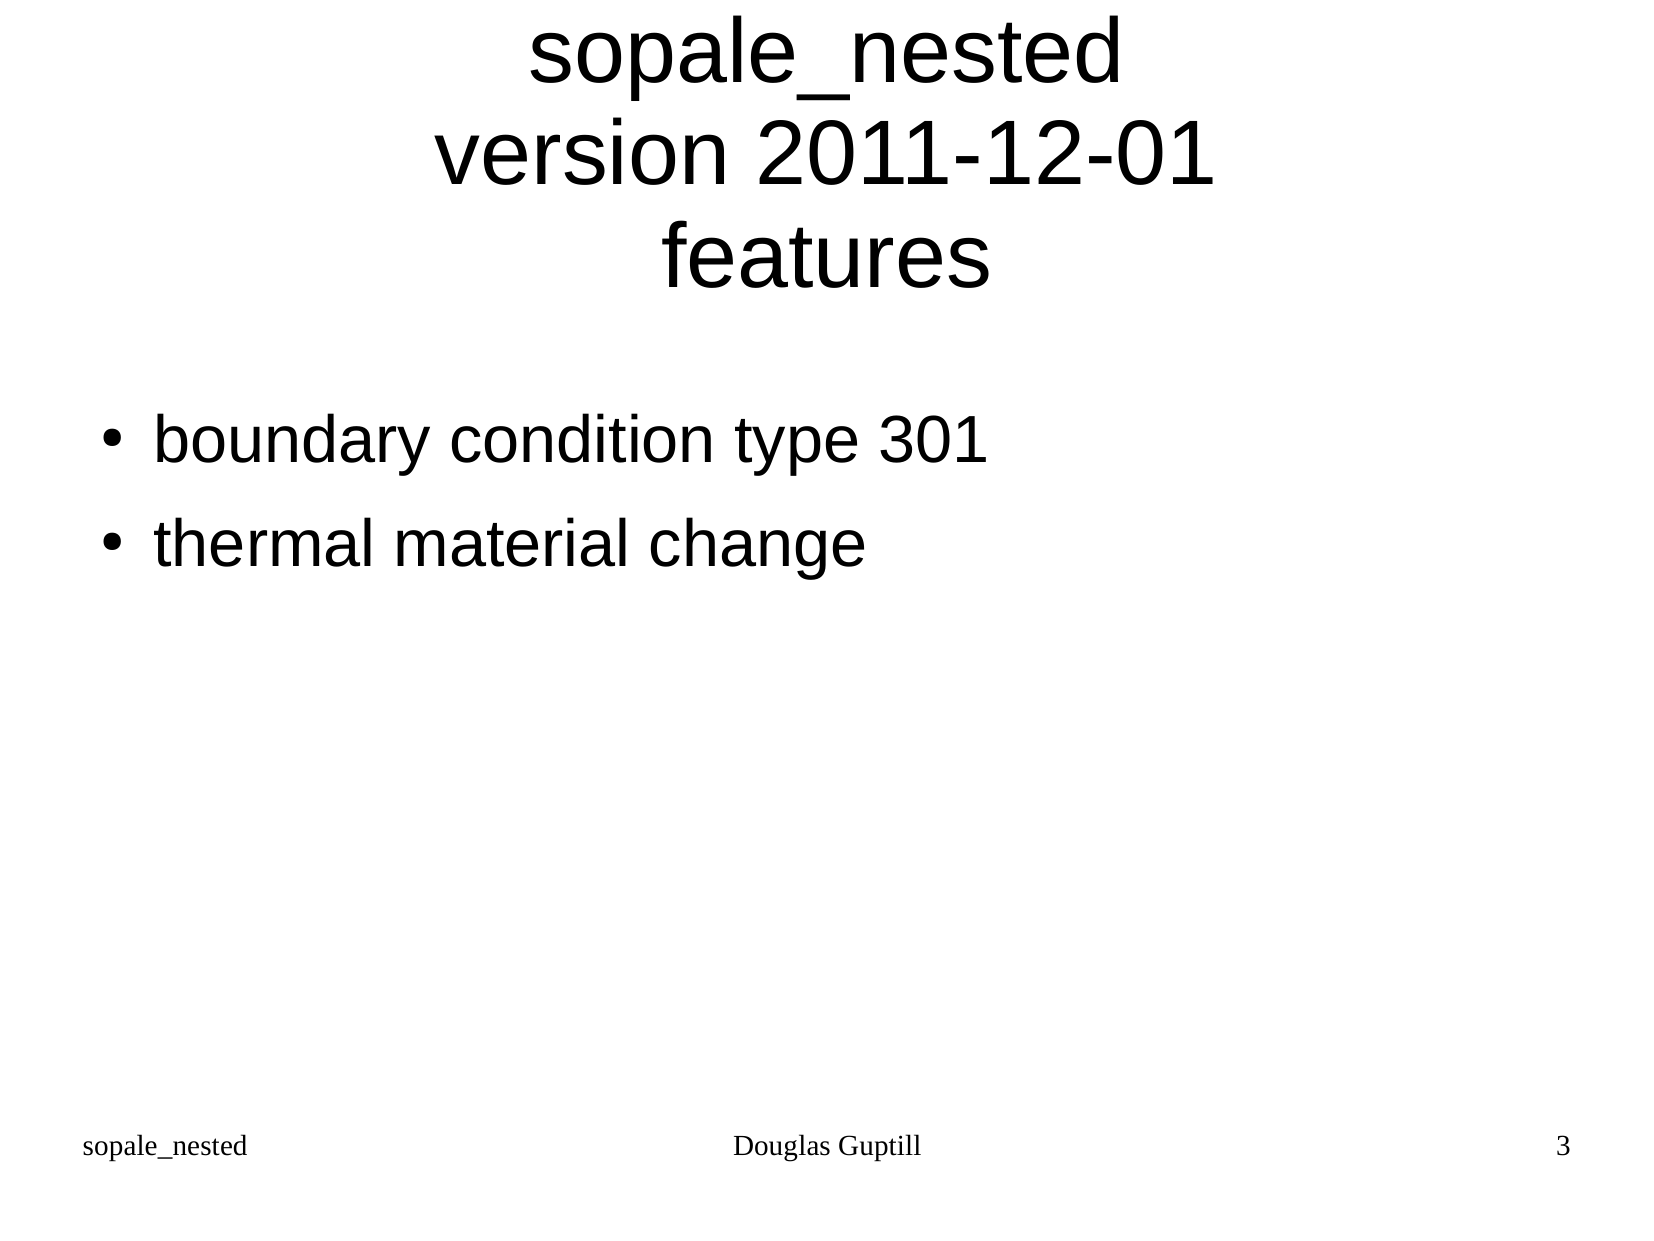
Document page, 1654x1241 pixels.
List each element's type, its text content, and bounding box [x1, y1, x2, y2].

title sopale_nested version 2011-12-01 features [82, 0, 1571, 307]
list boundary condition type 301 thermal material change [82, 401, 1538, 1010]
